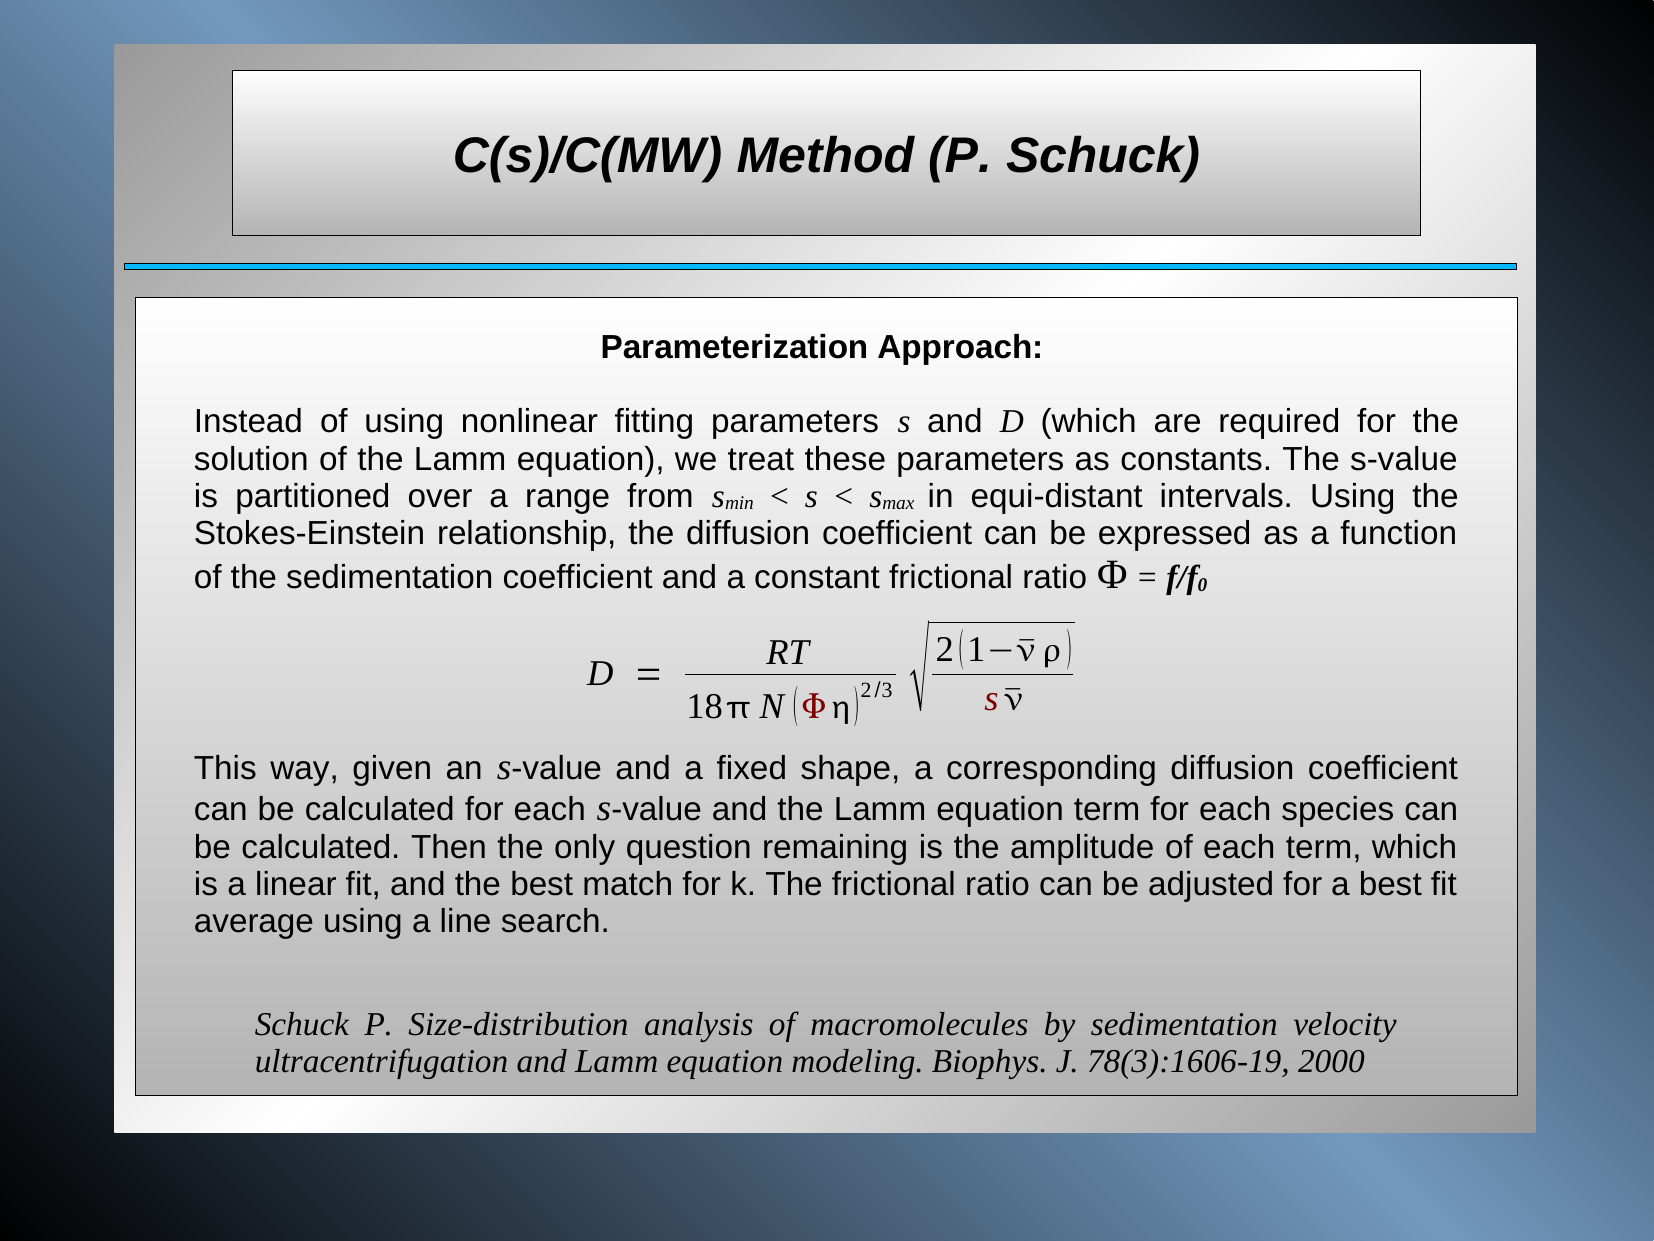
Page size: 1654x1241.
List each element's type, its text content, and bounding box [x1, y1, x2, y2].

text_box Schuck P. Size-distribution analysis of macromolecules by sedimentation velocity ultracentrifugation and Lamm equation modeling. Biophys. J. 78(3):1606-19, 2000 [254, 1005, 1399, 1080]
text_box C(s)/C(MW) Method (P. Schuck) [246, 127, 1407, 195]
text_box [124, 263, 1517, 270]
text_box [135, 297, 1518, 1096]
text_box Parameterization Approach: Instead of using nonlinear fitting parameters s and D (which are required for the solution of the Lamm equation), we treat these parameters as constants. The s-value is partitioned over a range from smin < s < smax in equi-distant intervals. Using the Stokes-Einstein relationship, the diffusion coefficient can be expressed as a function of the sedimentation coefficient and a constant frictional ratio Φ = f/f0 This way, given an s-value and a fixed shape, a corresponding diffusion coefficient can be calculated for each s-value and the Lamm equation term for each species can be calculated. Then the only question remaining is the amplitude of each term, which is a linear fit, and the best match for k. The frictional ratio can be adjusted for a best fit average using a line search. [194, 328, 1460, 960]
chart [574, 619, 1087, 729]
text_box [232, 70, 1421, 236]
